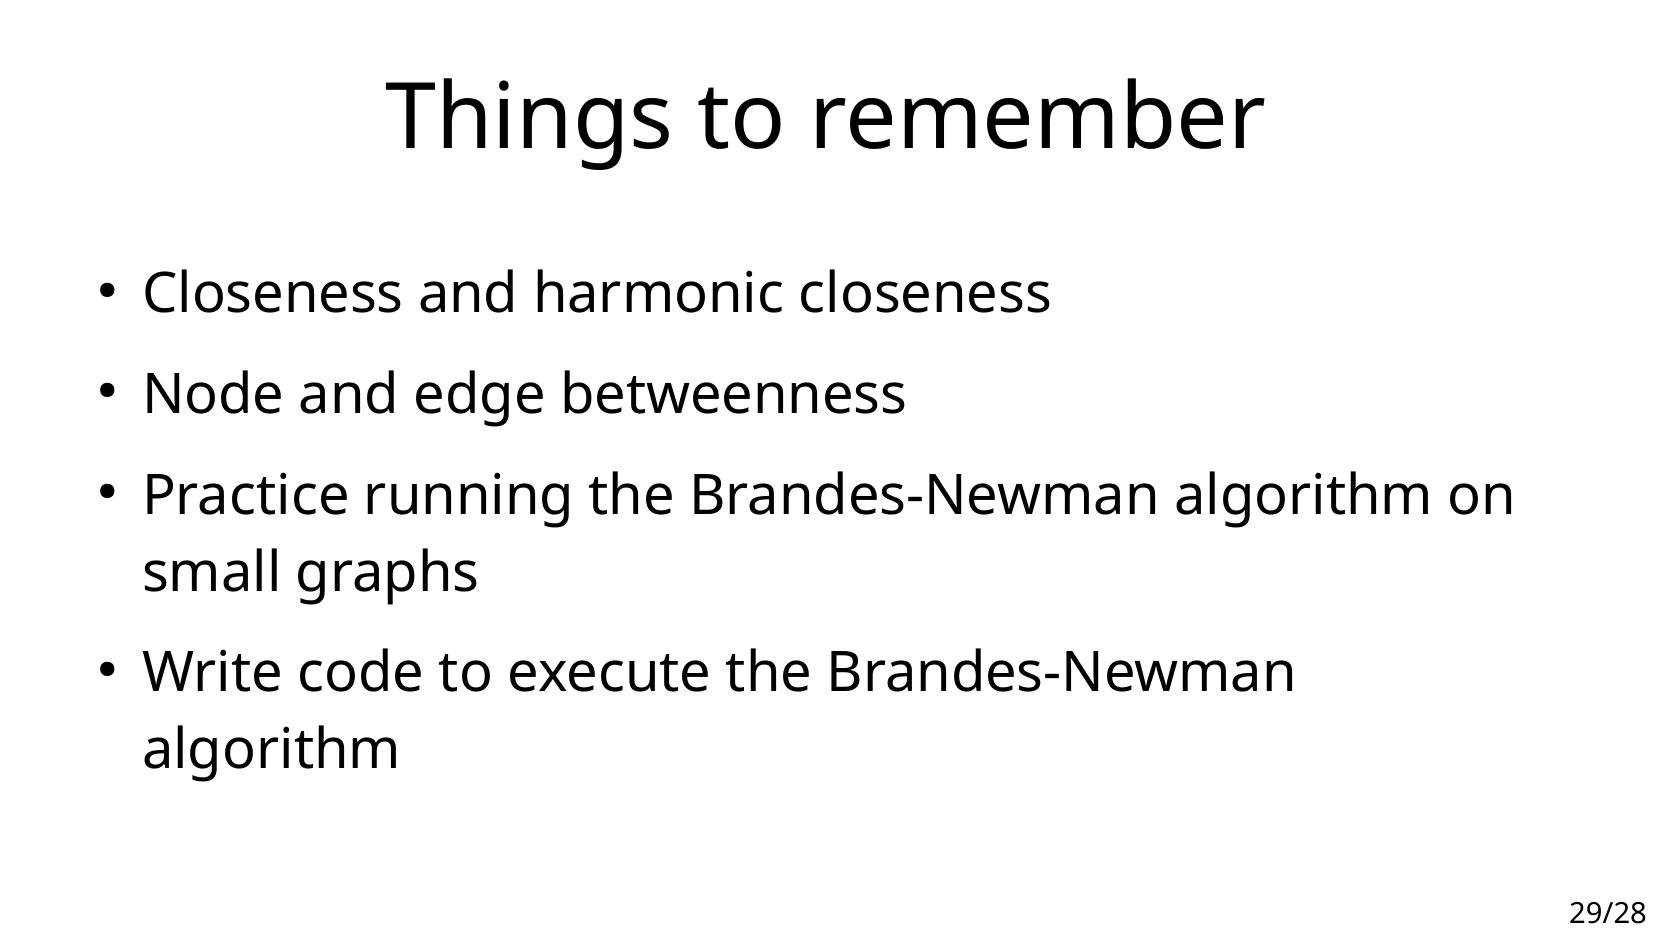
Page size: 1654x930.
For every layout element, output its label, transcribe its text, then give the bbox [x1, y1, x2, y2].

list Closeness and harmonic closeness Node and edge betweenness Practice running the Brandes-Newman algorithm on small graphs Write code to execute the Brandes-Newman algorithm [82, 252, 1571, 793]
title Things to remember [82, 1, 1571, 225]
